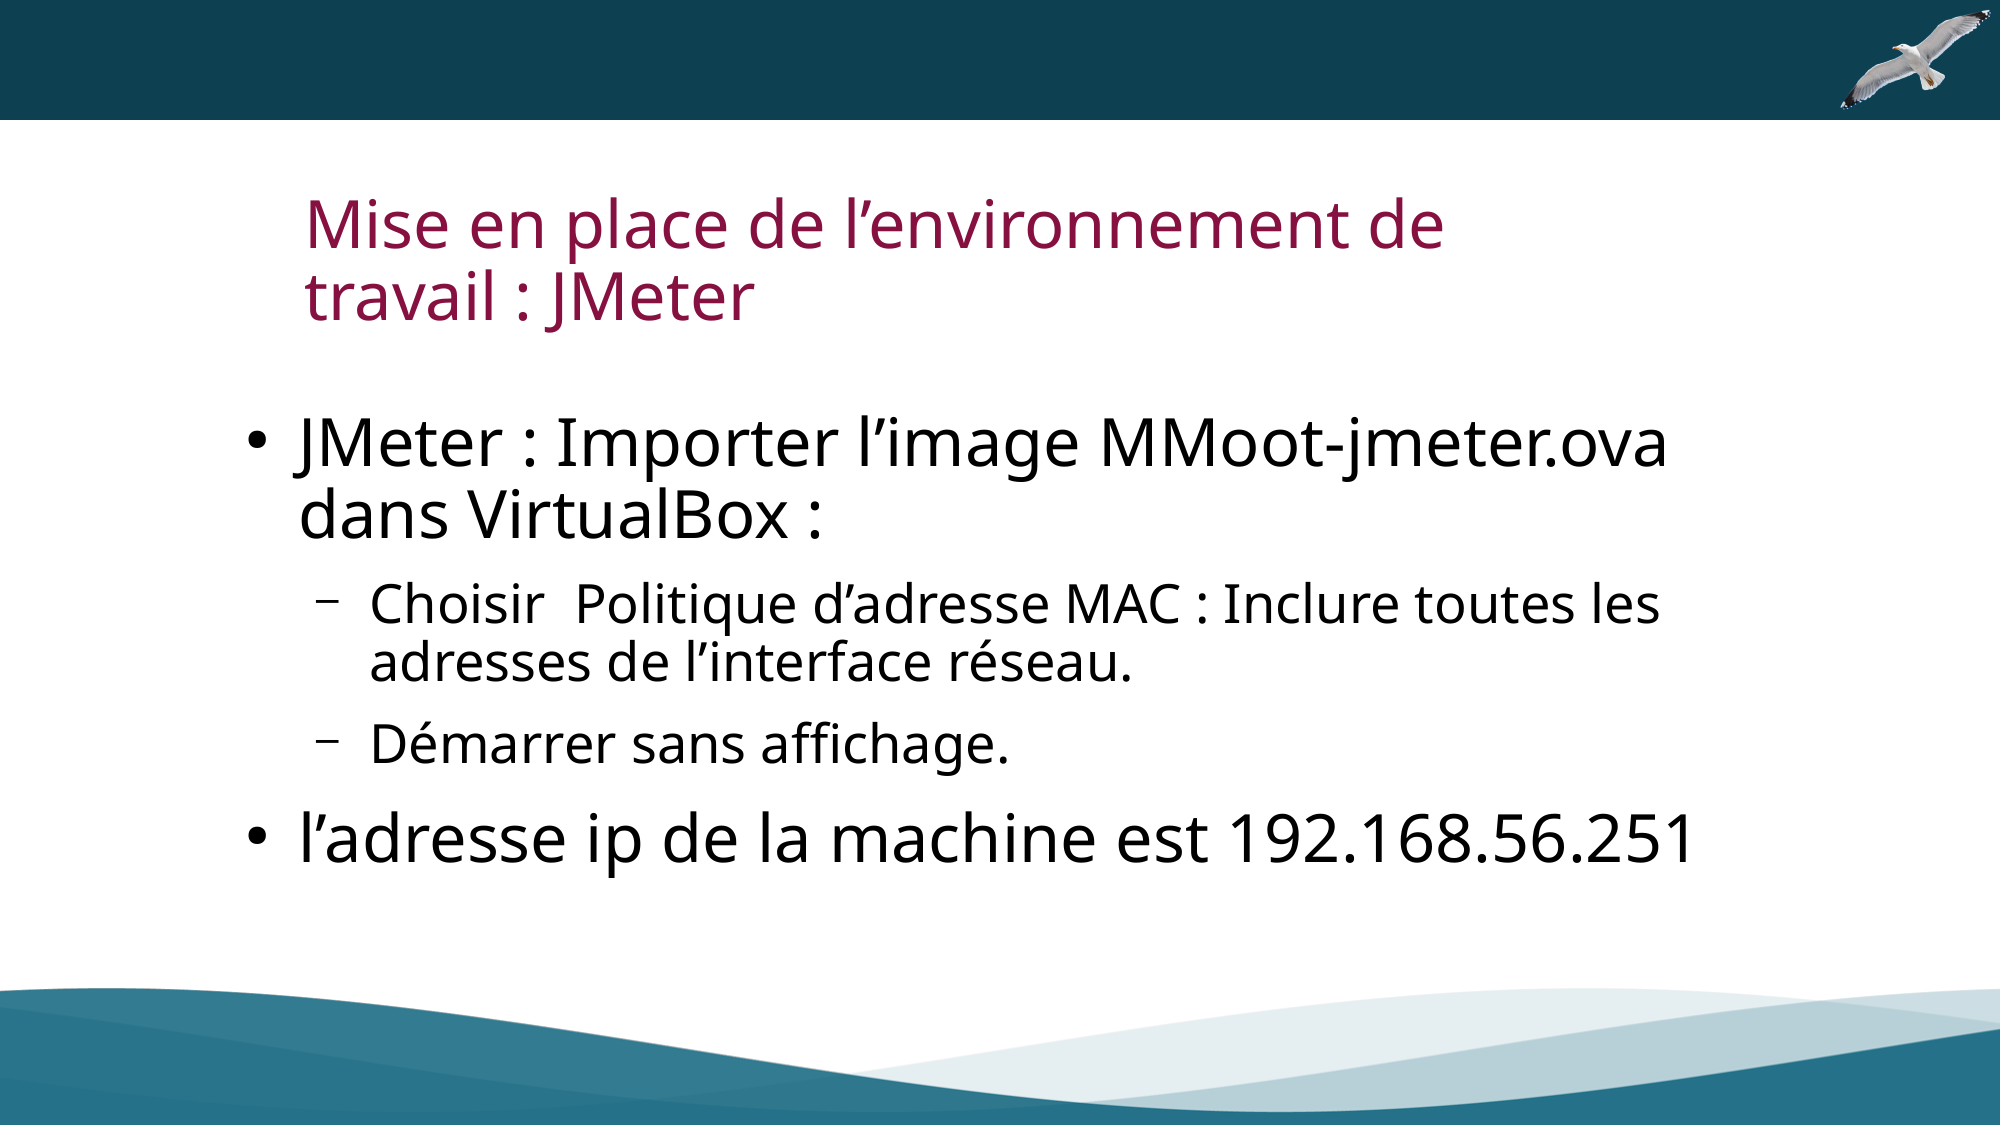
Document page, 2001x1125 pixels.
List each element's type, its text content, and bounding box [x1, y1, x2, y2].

picture [0, 974, 2000, 1125]
picture [1820, 0, 2000, 120]
list Mise en place de l’environnement de travail : JMeter [218, 183, 1689, 314]
list JMeter : Importer l’image MMoot-jmeter.ova dans VirtualBox : Choisir Politique d’adresse MAC : Inclure toutes les adresses de l’interface réseau. Démarrer sans affichage. l’adresse ip de la machine est 192.168.56.251 [212, 401, 1772, 922]
